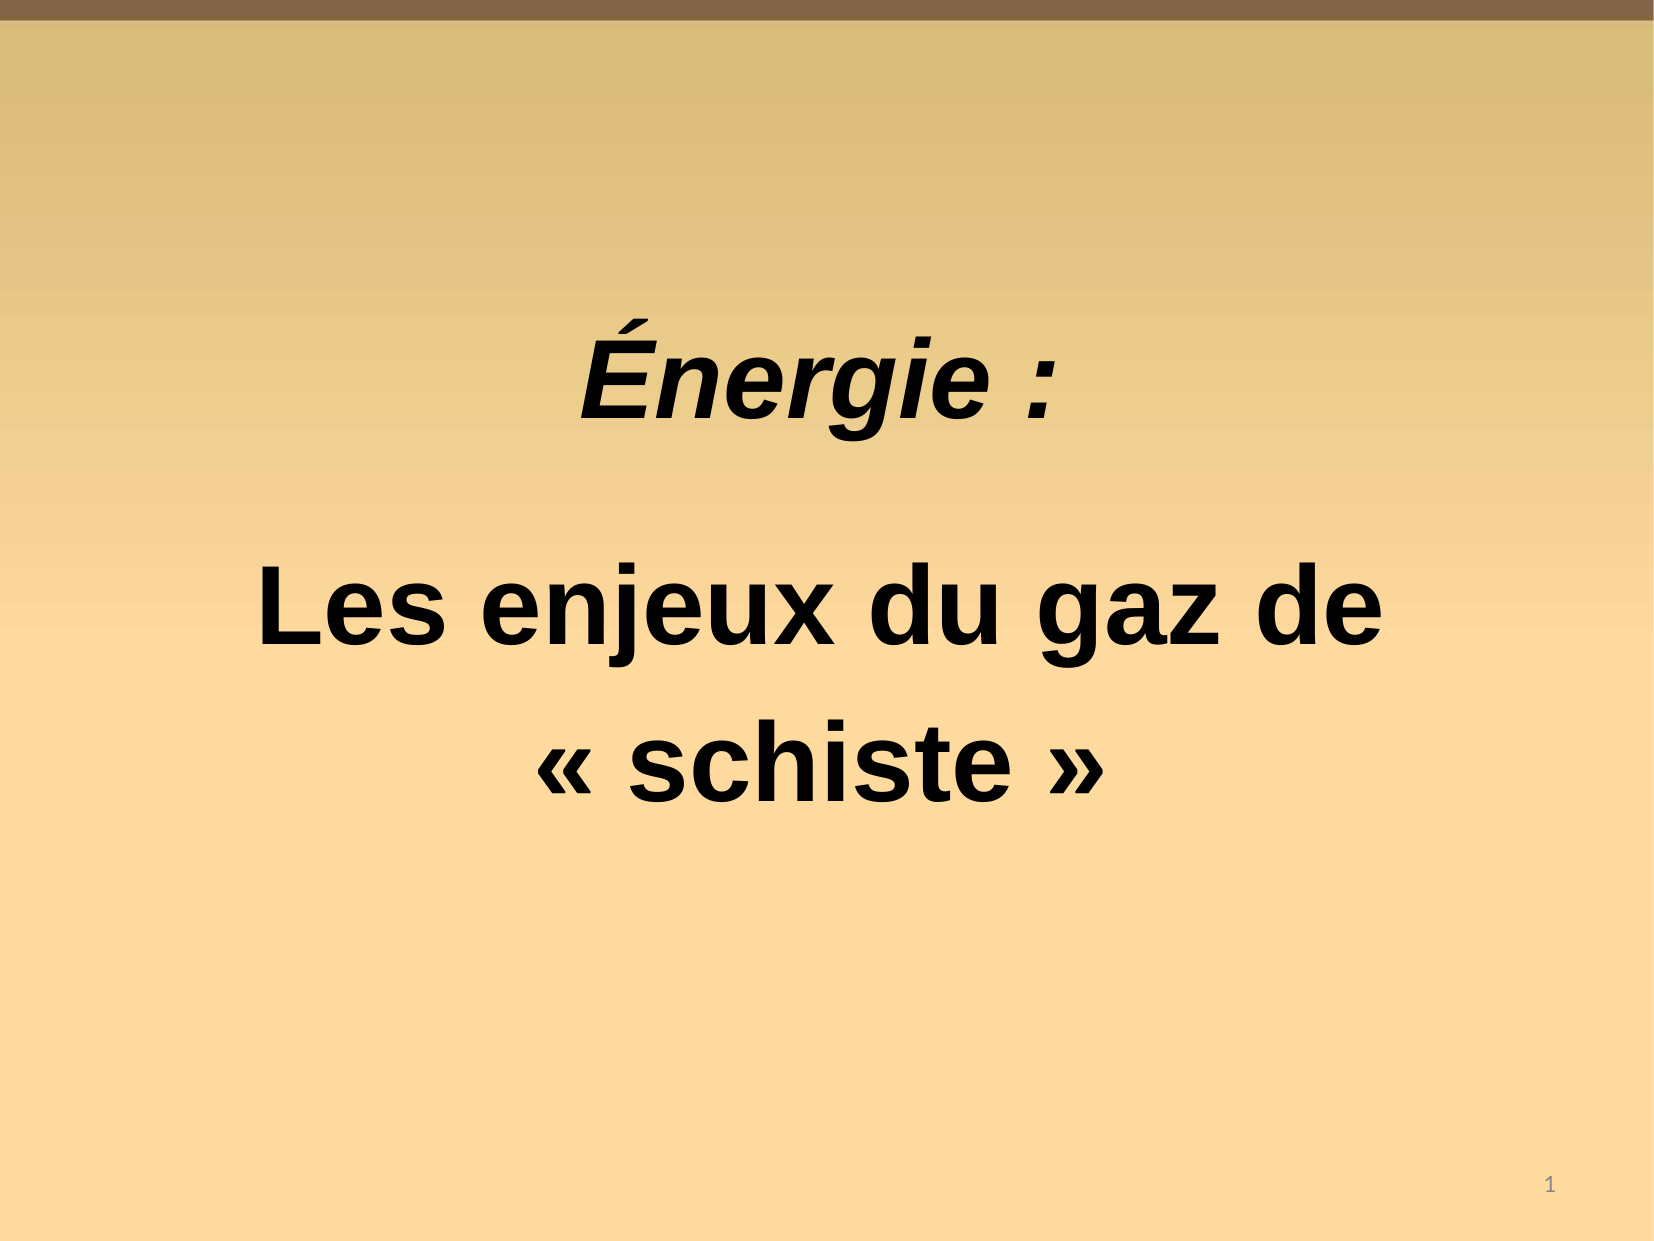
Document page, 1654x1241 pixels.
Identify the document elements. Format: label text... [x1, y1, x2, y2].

text_box <numéro> [1184, 1149, 1571, 1216]
text_box Énergie : Les enjeux du gaz de « schiste » [76, 0, 1565, 1109]
picture [0, 0, 1654, 1241]
